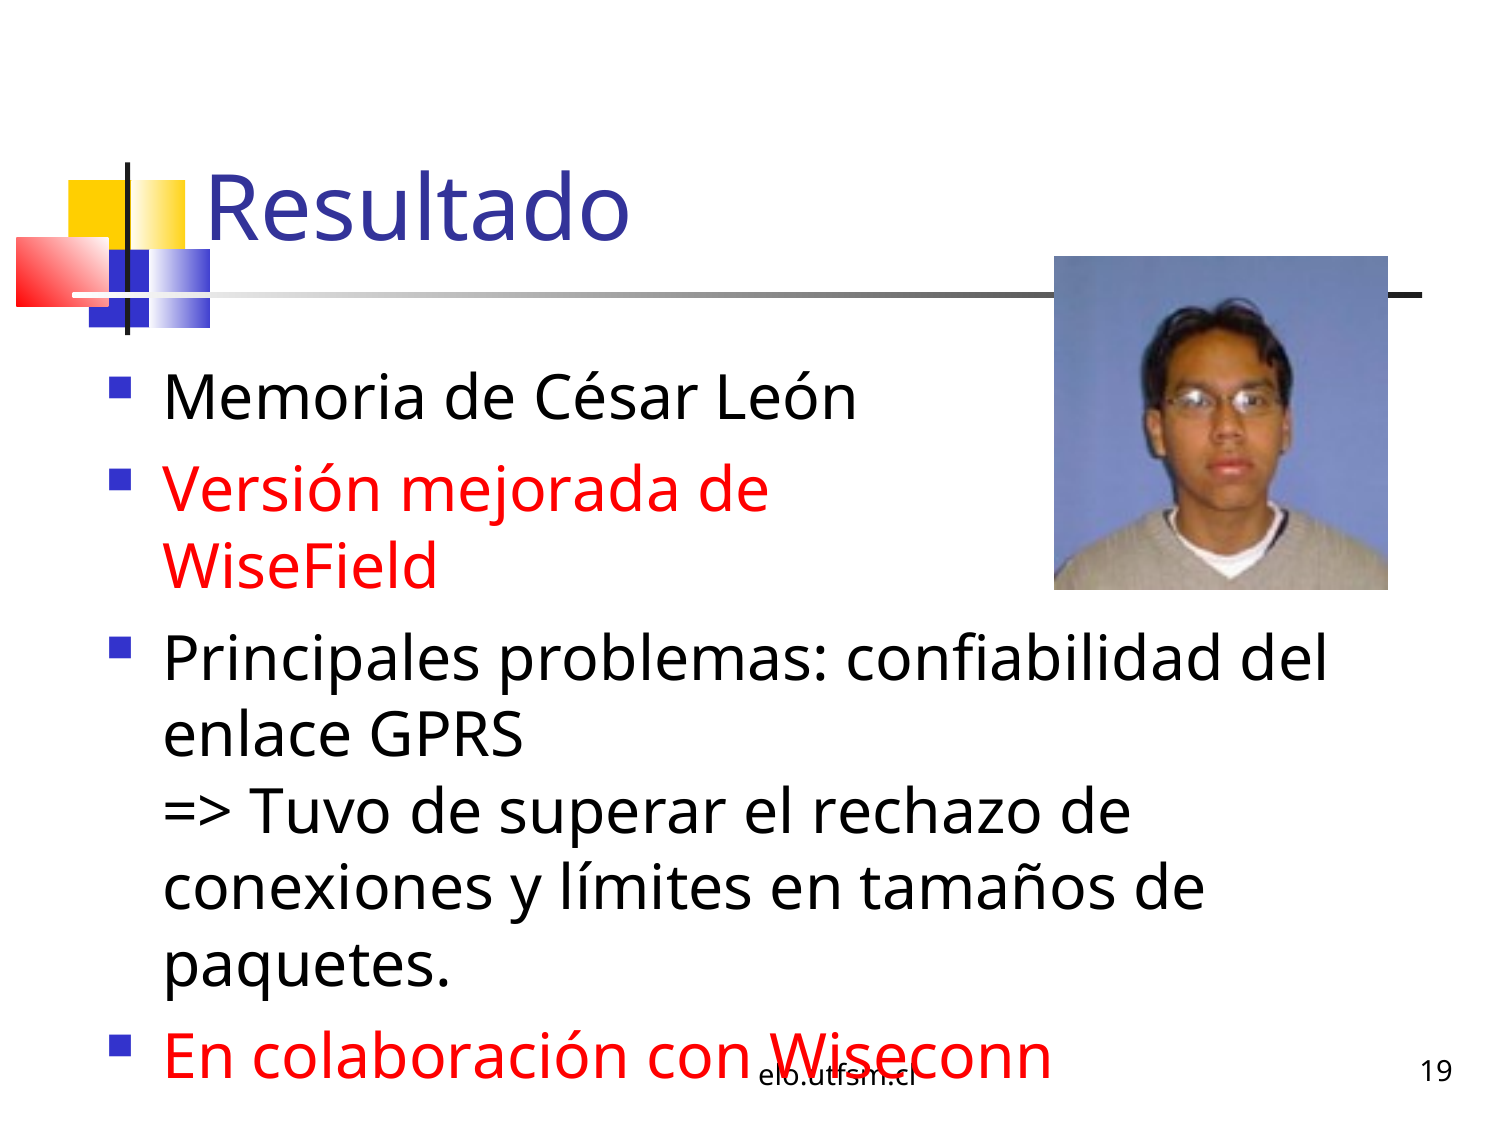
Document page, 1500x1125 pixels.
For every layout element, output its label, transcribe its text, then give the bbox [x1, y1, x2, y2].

list Memoria de César León Versión mejorada de WiseField Principales problemas: confiabilidad del enlace GPRS => Tuvo de superar el rechazo de conexiones y límites en tamaños de paquetes. En colaboración con Wiseconn [91, 351, 1367, 1027]
title Resultado [188, 35, 1269, 276]
text_box elo.utfsm.cl [599, 1027, 1075, 1100]
text_box <number> [1155, 1024, 1468, 1100]
picture [1054, 256, 1388, 590]
